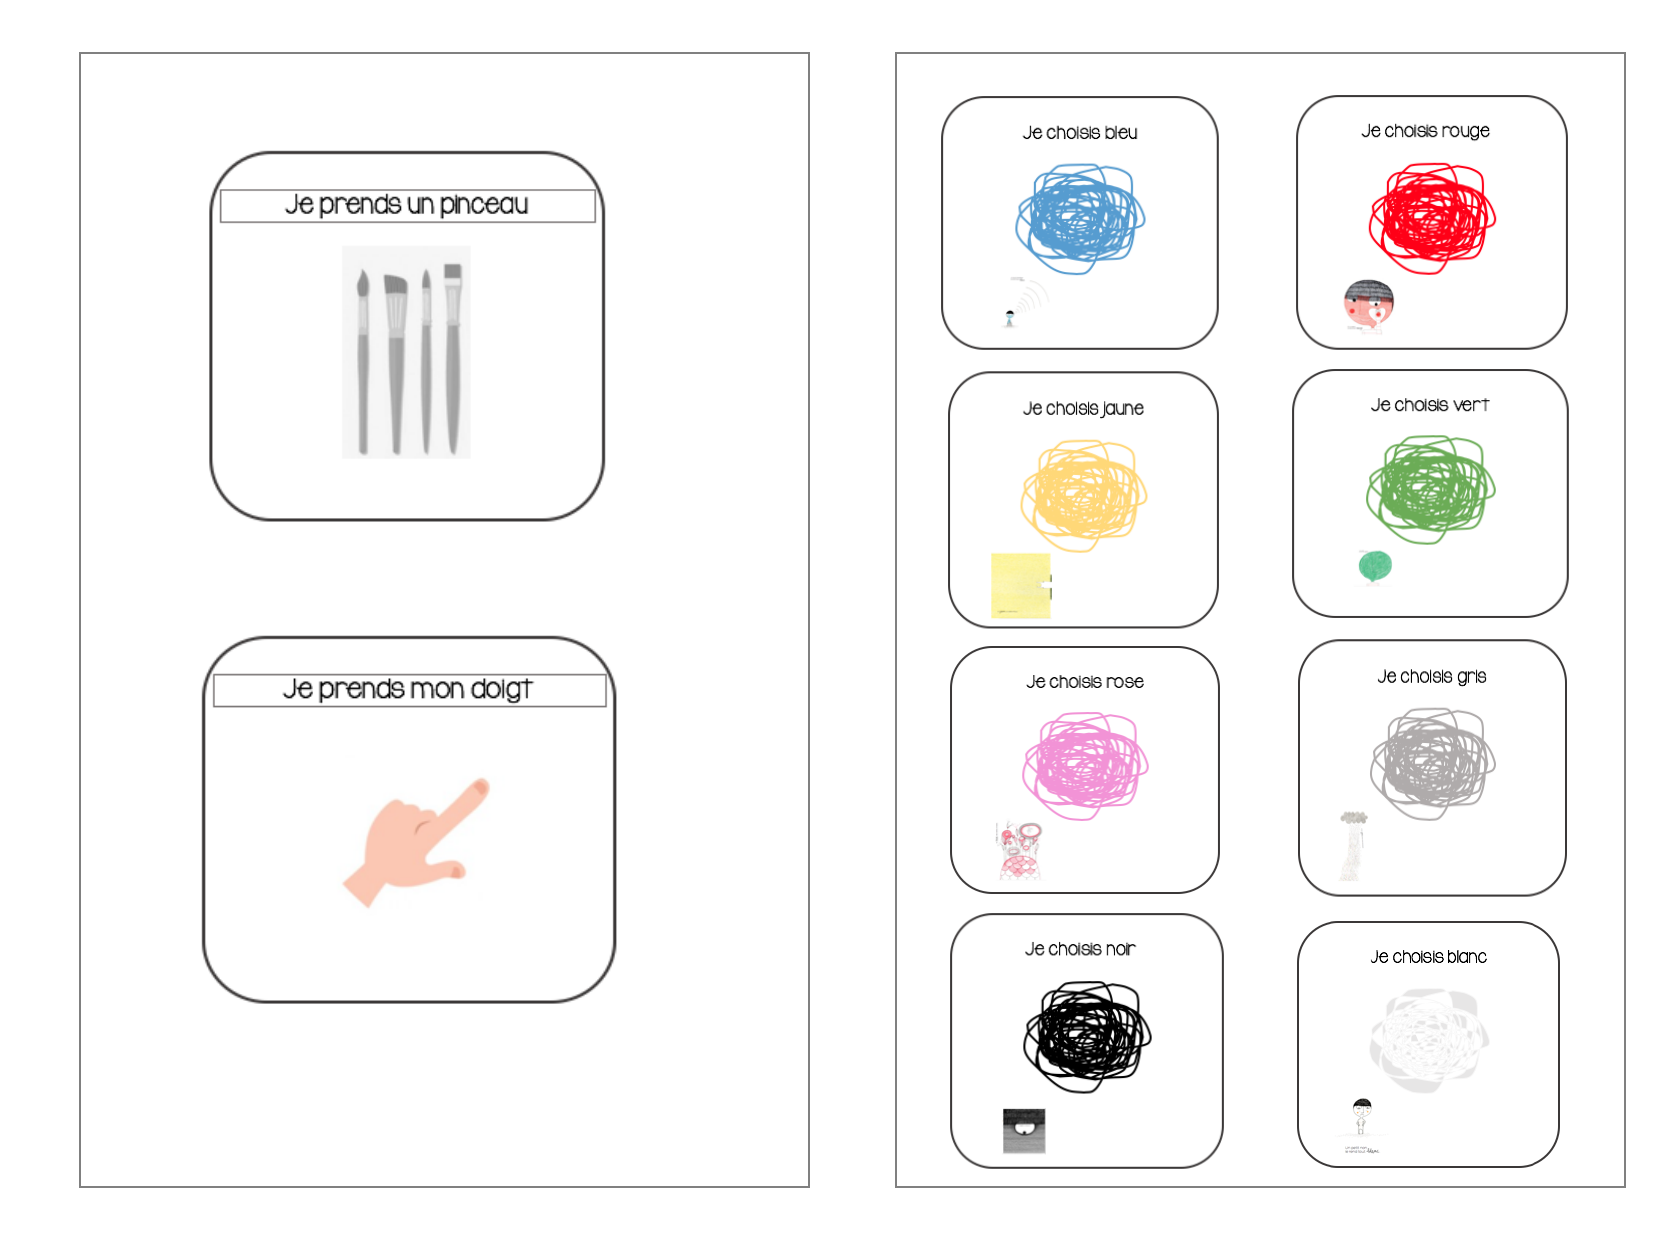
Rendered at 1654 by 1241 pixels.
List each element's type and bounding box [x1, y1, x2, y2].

picture [939, 93, 1224, 357]
picture [1290, 363, 1574, 627]
picture [945, 910, 1229, 1174]
picture [943, 363, 1229, 904]
picture [1290, 633, 1574, 906]
picture [1290, 93, 1574, 357]
picture [196, 621, 634, 1016]
picture [1290, 914, 1574, 1178]
text_box [80, 53, 809, 1187]
text_box [896, 53, 1625, 1187]
picture [196, 139, 634, 534]
